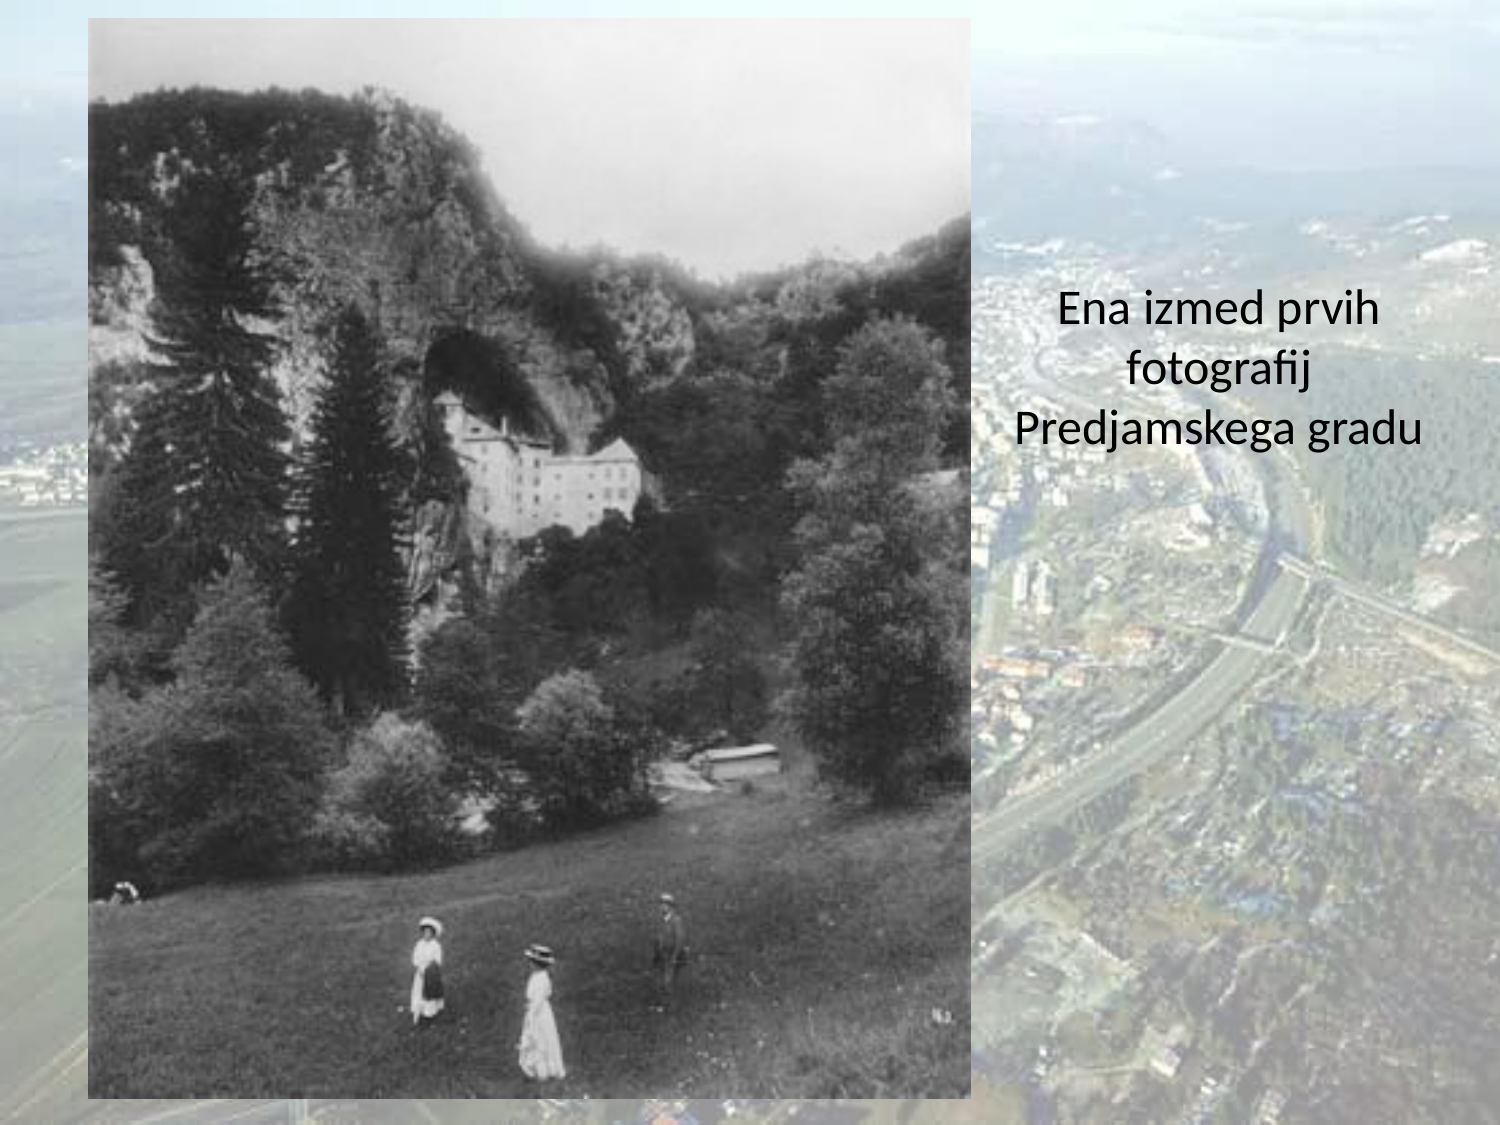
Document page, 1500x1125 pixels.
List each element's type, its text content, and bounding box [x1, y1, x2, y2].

picture [0, 0, 1500, 1125]
text_box Ena izmed prvih fotografij Predjamskega gradu [998, 267, 1441, 462]
